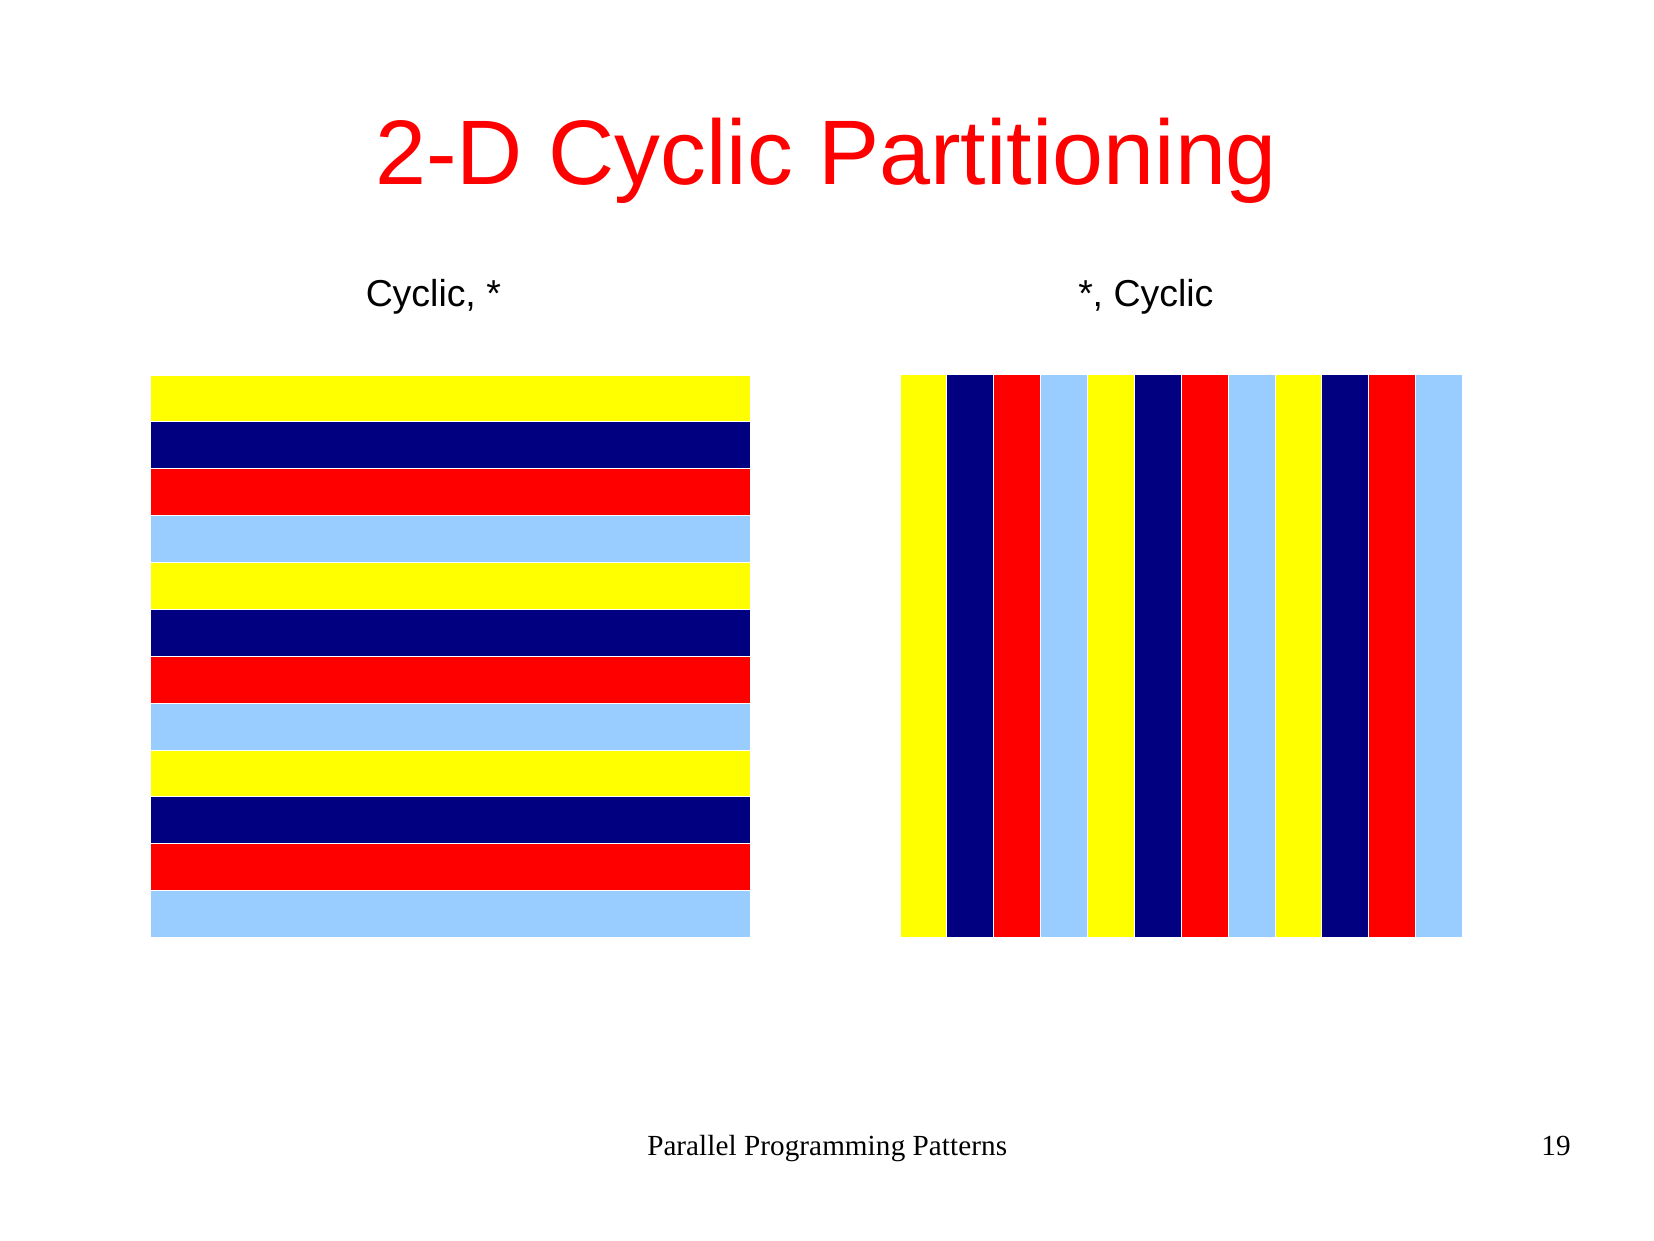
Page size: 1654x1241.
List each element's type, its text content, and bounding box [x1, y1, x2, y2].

title 2-D Cyclic Partitioning [82, 49, 1571, 257]
text_box [900, 374, 1463, 938]
text_box Cyclic, * [348, 262, 519, 326]
text_box [150, 375, 751, 938]
text_box *, Cyclic [1060, 262, 1232, 326]
